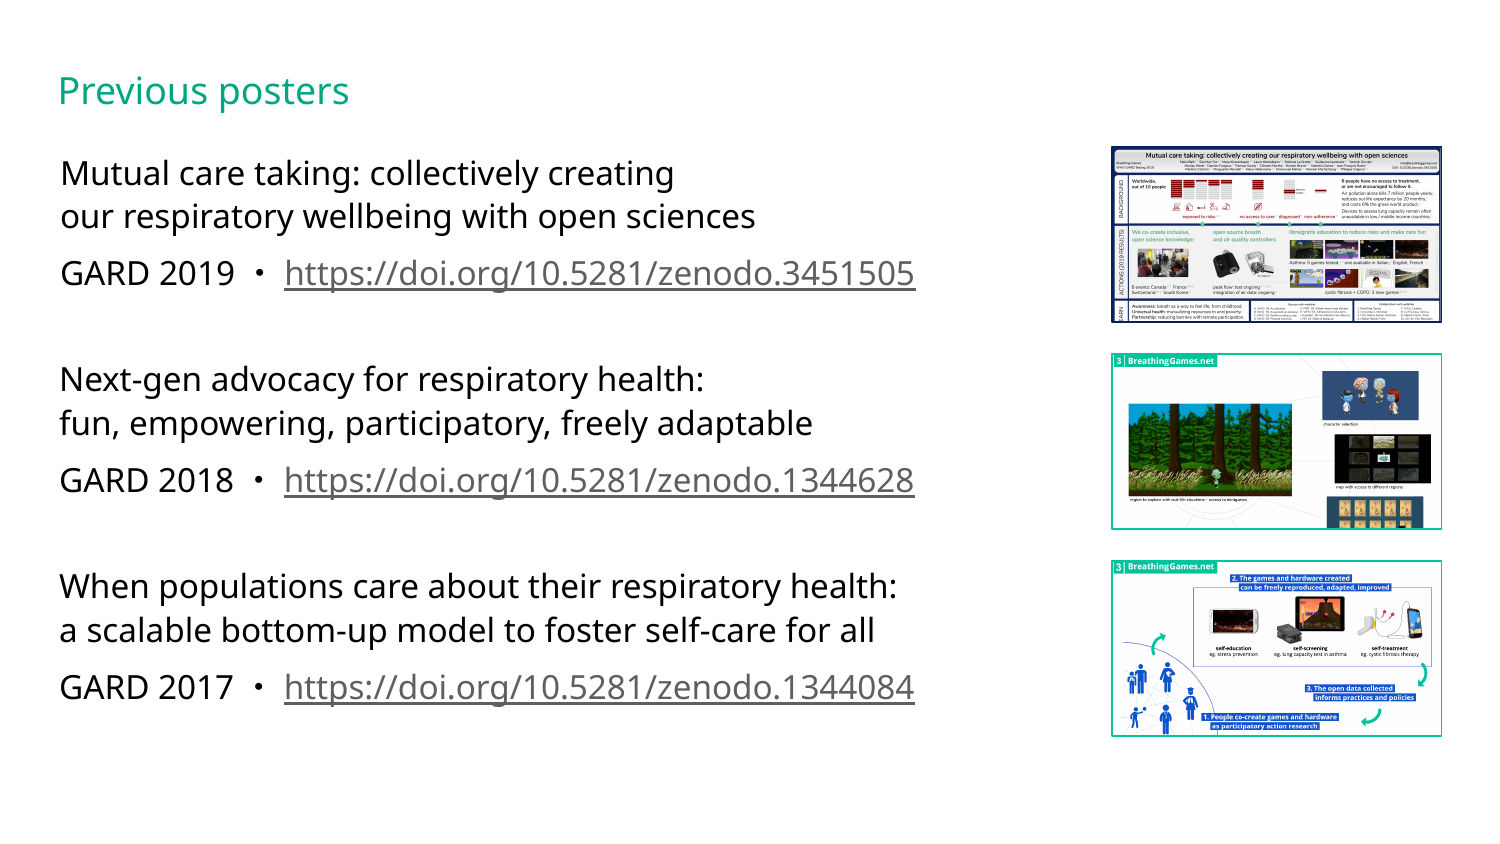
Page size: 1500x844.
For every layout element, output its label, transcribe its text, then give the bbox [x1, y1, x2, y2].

picture [1112, 561, 1441, 736]
text_box When populations care about their respiratory health: a scalable bottom-up model to foster self-care for all GARD 2017・https://doi.org/10.5281/zenodo.1344084 [59, 561, 1029, 736]
text_box Next-gen advocacy for respiratory health: fun, empowering, participatory, freely adaptable GARD 2018・https://doi.org/10.5281/zenodo.1344628 [59, 354, 1029, 529]
text_box Previous posters [42, 47, 1462, 137]
text_box Mutual care taking: collectively creating our respiratory wellbeing with open sciences GARD 2019・https://doi.org/10.5281/zenodo.3451505 [60, 147, 1030, 322]
picture [1112, 354, 1441, 529]
picture [1112, 147, 1441, 322]
